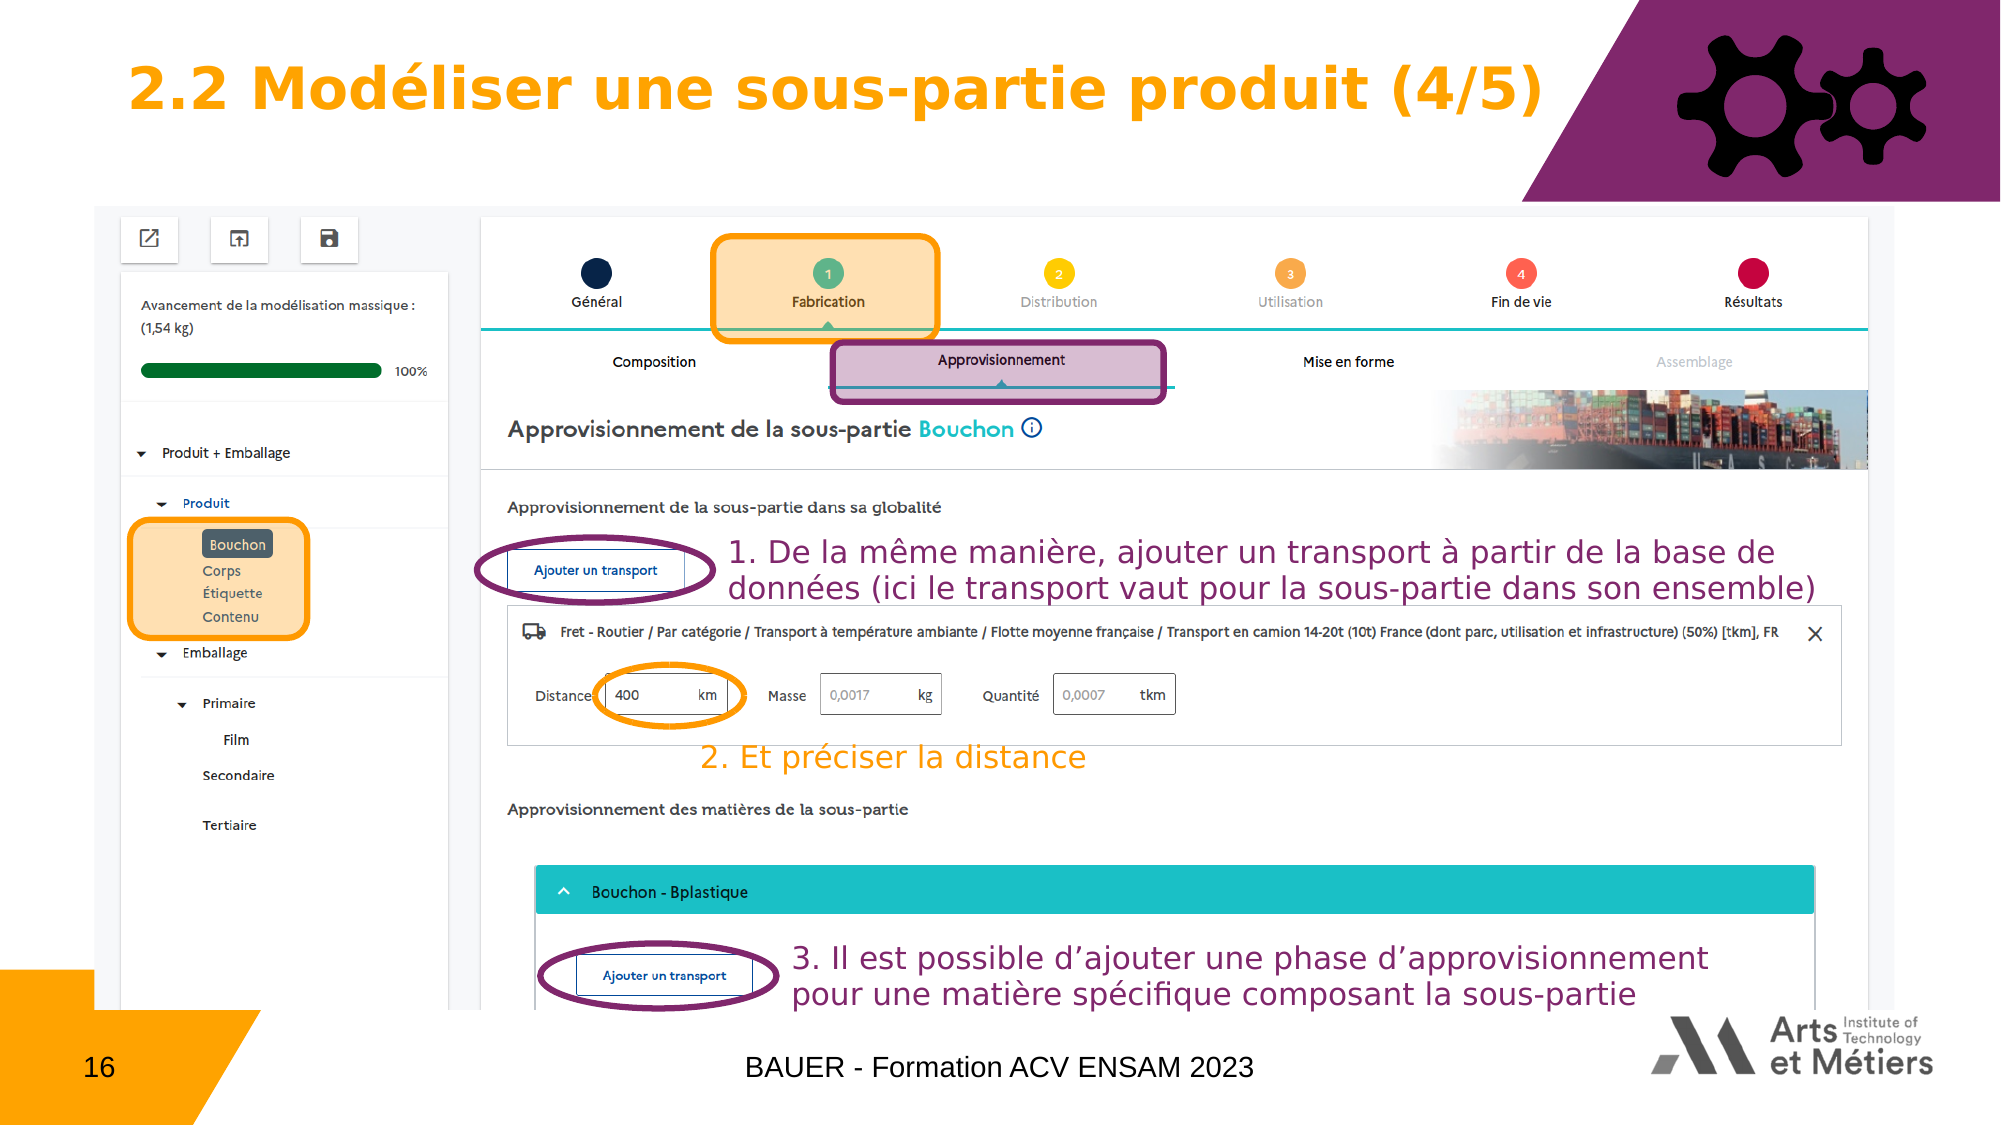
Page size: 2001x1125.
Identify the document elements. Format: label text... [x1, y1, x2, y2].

text_box 3. Il est possible d’ajouter une phase d’approvisionnement pour une matière spécifique composant la sous-partie [776, 933, 1749, 1021]
picture [544, 947, 773, 1005]
text_box [713, 236, 1164, 402]
picture [705, 987, 776, 1010]
picture [481, 541, 709, 599]
text_box 2. Et préciser la distance [684, 732, 1263, 792]
picture [94, 206, 1952, 1093]
text_box 1. De la même manière, ajouter un transport à partir de la base de données (ici le transport vaut pour la sous-partie dans son ensemble) [713, 527, 1914, 615]
text_box [129, 519, 308, 638]
picture [1677, 35, 1927, 178]
title 2.2 Modéliser une sous-partie produit (4/5) [112, 51, 1607, 166]
